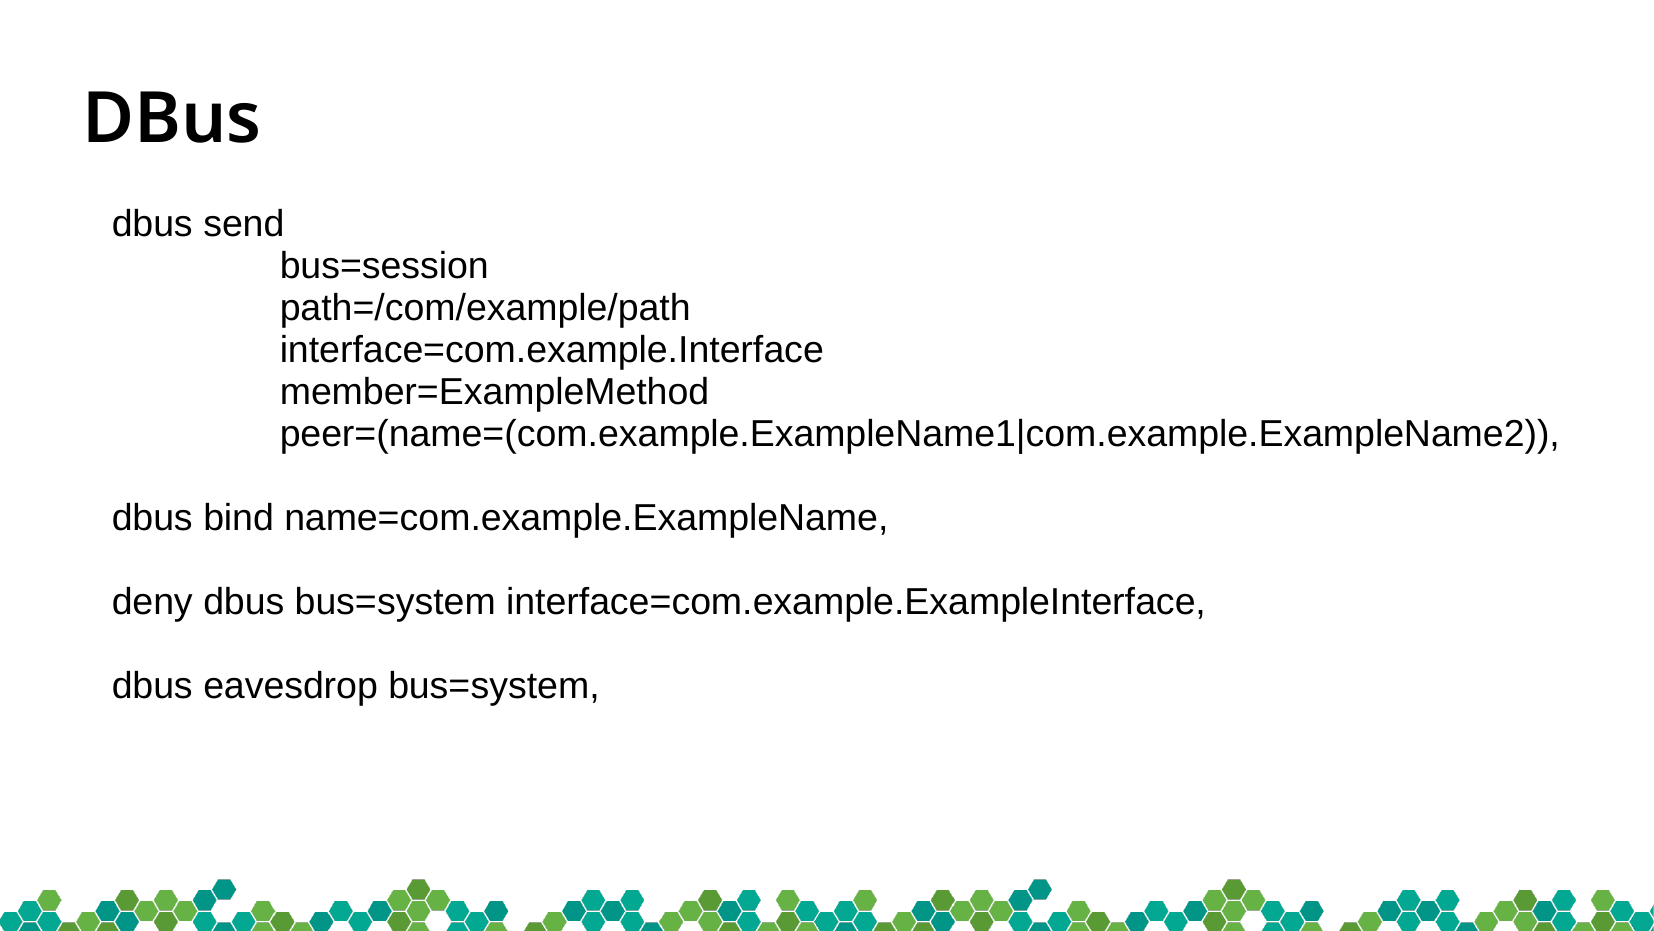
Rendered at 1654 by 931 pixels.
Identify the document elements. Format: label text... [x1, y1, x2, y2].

text_box dbus send bus=session path=/com/example/path interface=com.example.Interface member=ExampleMethod peer=(name=(com.example.ExampleName1|com.example.ExampleName2)), dbus bind name=com.example.ExampleName, deny dbus bus=system interface=com.example.ExampleInterface, dbus eavesdrop bus=system, [97, 195, 1576, 798]
title DBus [82, 37, 1571, 193]
picture [0, 871, 1654, 931]
